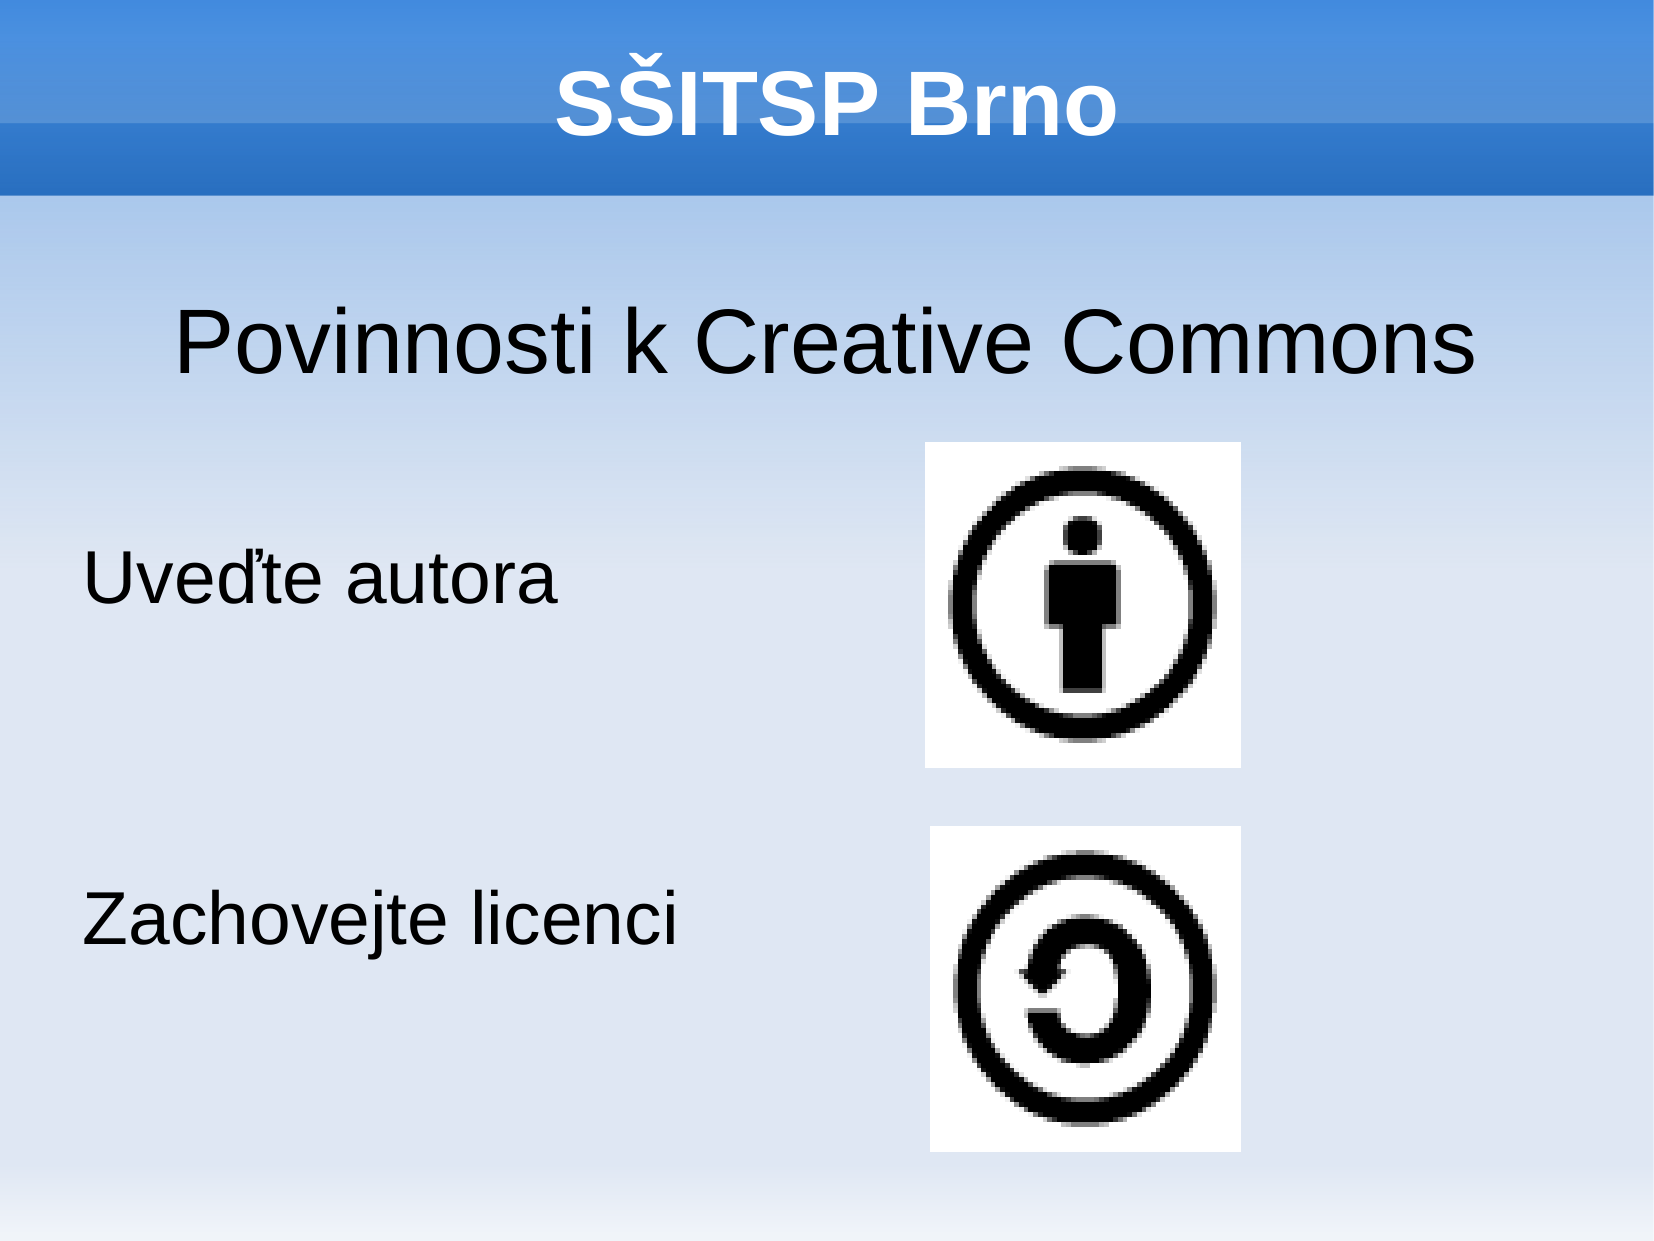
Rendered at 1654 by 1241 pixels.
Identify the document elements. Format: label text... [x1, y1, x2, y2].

title SŠITSP Brno [76, 7, 1565, 200]
list Povinnosti k Creative Commons Uveďte autora Zachovejte licenci [82, 290, 1571, 1094]
picture [0, 0, 1654, 1241]
